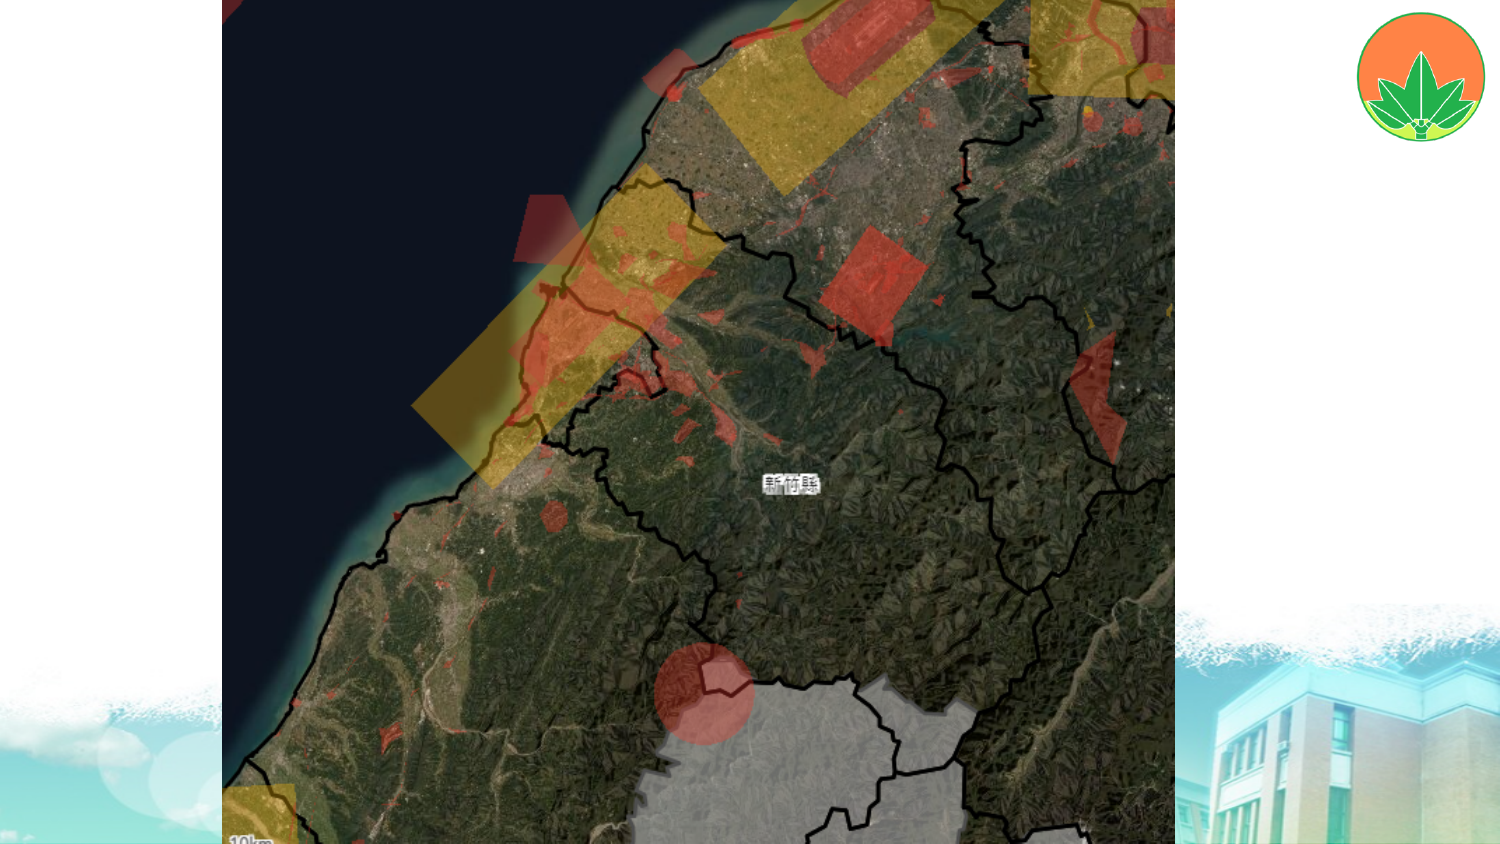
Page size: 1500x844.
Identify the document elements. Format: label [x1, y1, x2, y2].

picture [222, 0, 1175, 844]
picture [1342, 0, 1500, 158]
